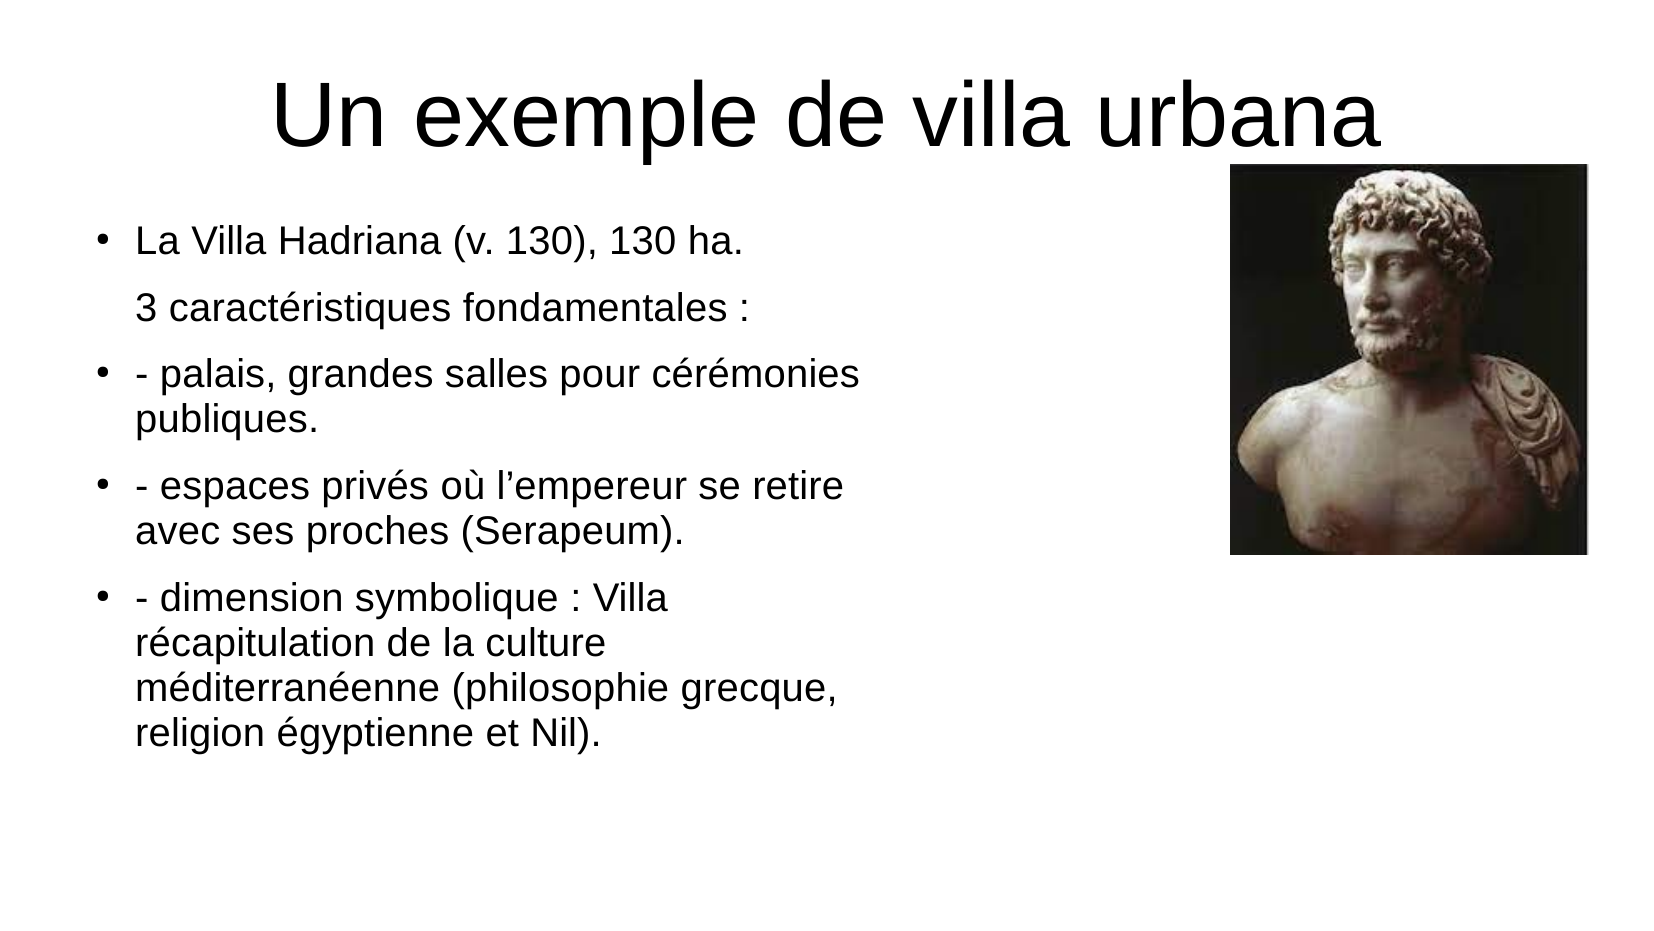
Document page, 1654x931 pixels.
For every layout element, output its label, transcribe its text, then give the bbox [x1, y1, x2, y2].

title Un exemple de villa urbana [82, 37, 1571, 193]
list La Villa Hadriana (v. 130), 130 ha. 3 caractéristiques fondamentales : - palais, grandes salles pour cérémonies publiques. - espaces privés où l’empereur se retire avec ses proches (Serapeum). - dimension symbolique : Villa récapitulation de la culture méditerranéenne (philosophie grecque, religion égyptienne et Nil). [82, 217, 871, 758]
picture [1230, 164, 1589, 556]
